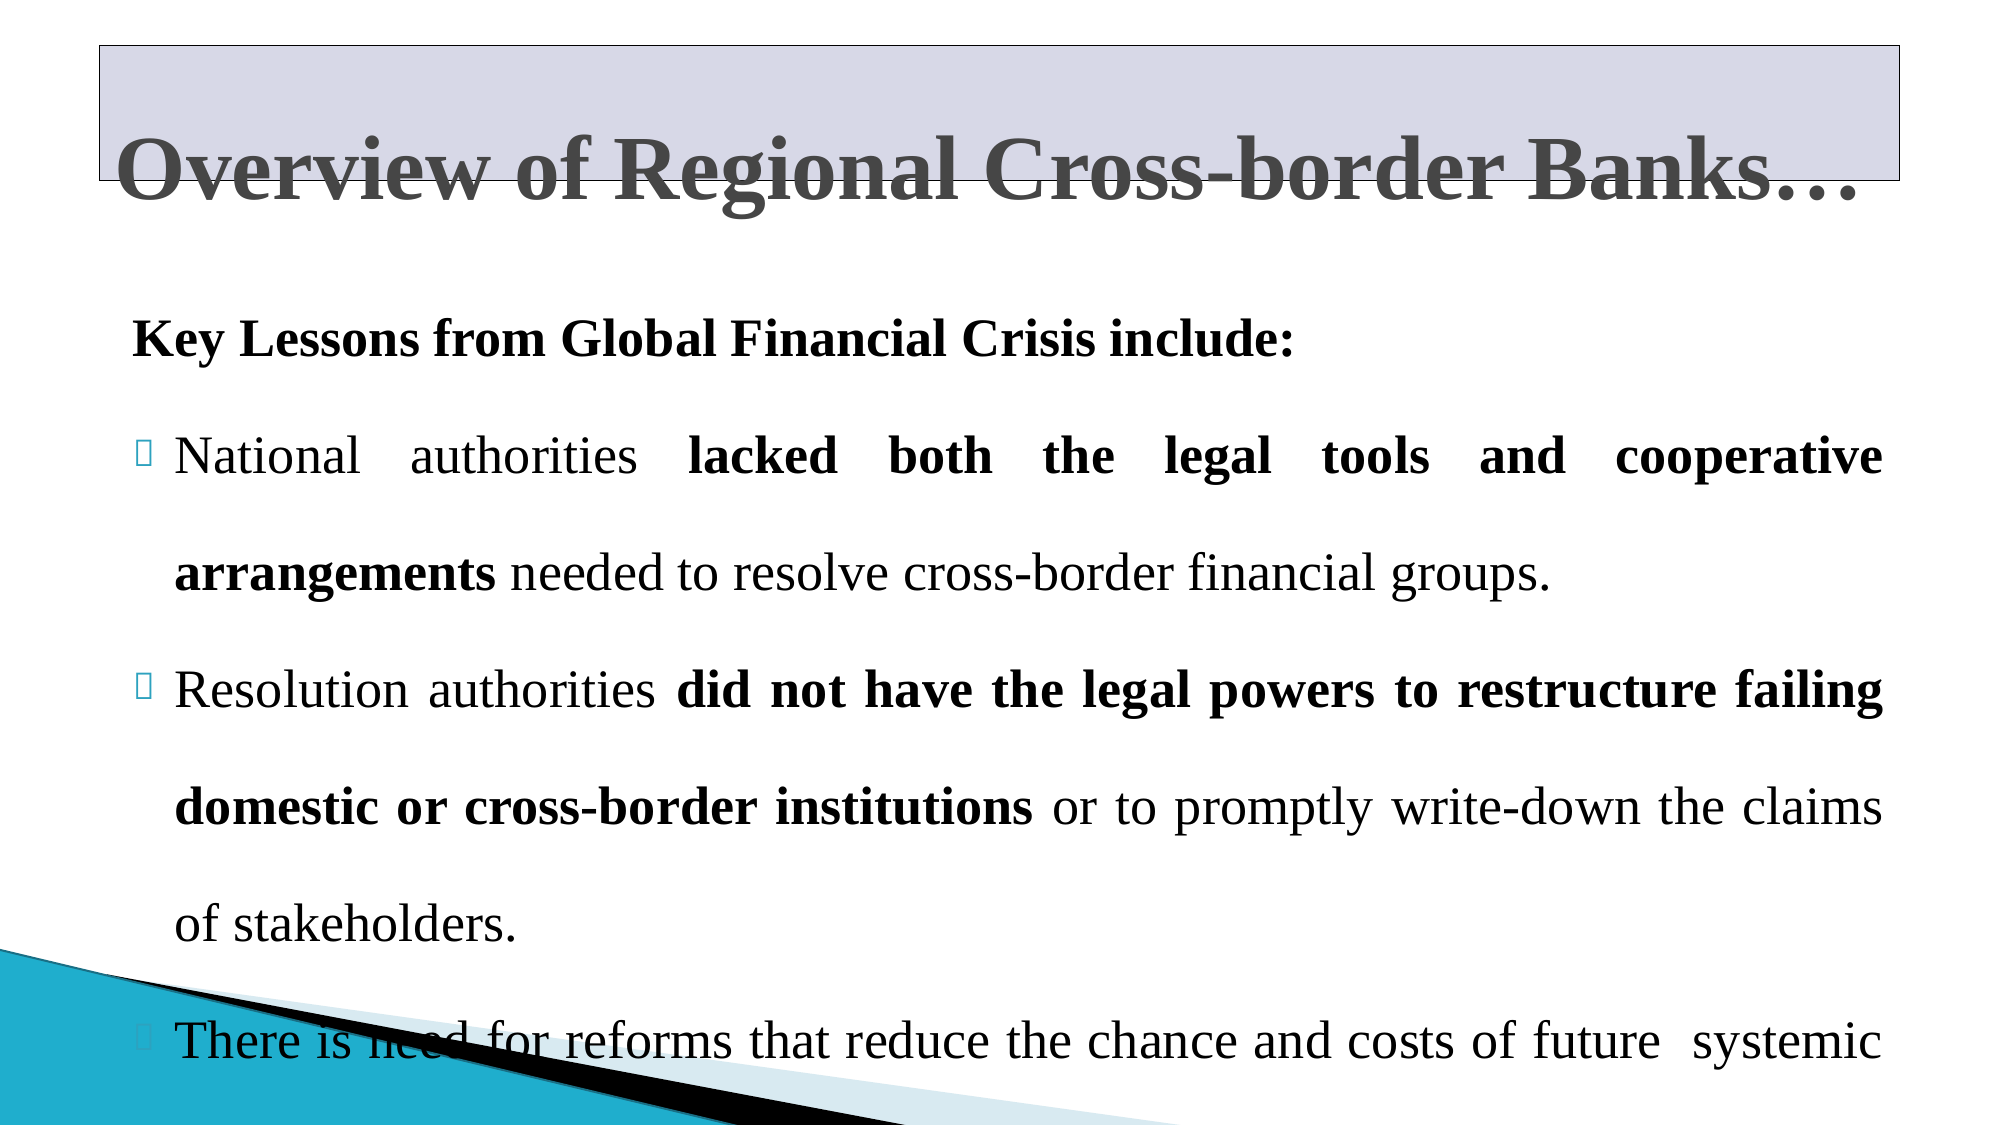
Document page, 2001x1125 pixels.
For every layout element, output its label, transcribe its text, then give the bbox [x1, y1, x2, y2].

title Overview of Regional Cross-border Banks… [99, 45, 1900, 181]
list Key Lessons from Global Financial Crisis include: National authorities lacked both the legal tools and cooperative arrangements needed to resolve cross-border financial groups. Resolution authorities did not have the legal powers to restructure failing domestic or cross-border institutions or to promptly write-down the claims of stakeholders. There is need for reforms that reduce the chance and costs of future systemic financial crises in the most efficient manner. Need for policy makers (and market participants) to think more about the system as a whole when engaging in risk monitoring efforts and financial system reforms. [99, 243, 1900, 986]
